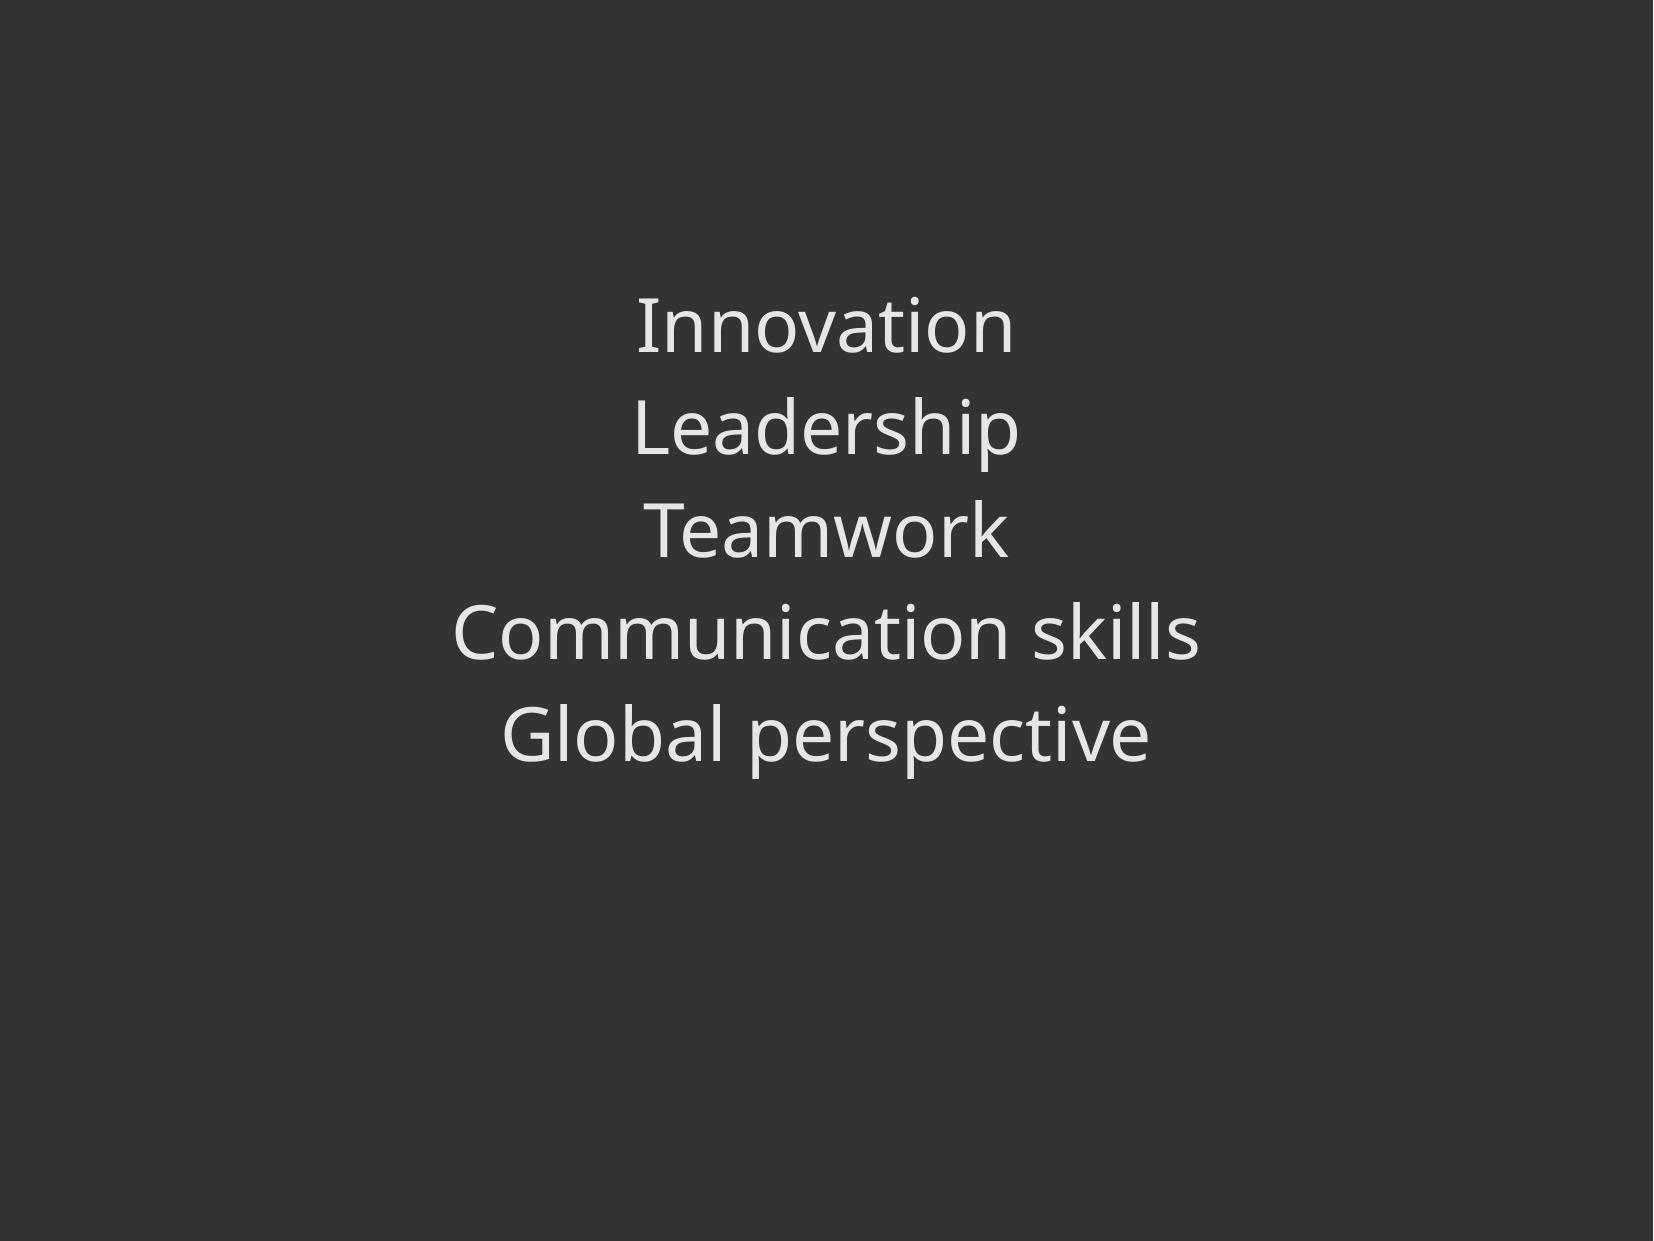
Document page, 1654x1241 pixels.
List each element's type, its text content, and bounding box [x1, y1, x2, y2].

subtitle Innovation Leadership Teamwork Communication skills Global perspective [82, 56, 1571, 1102]
